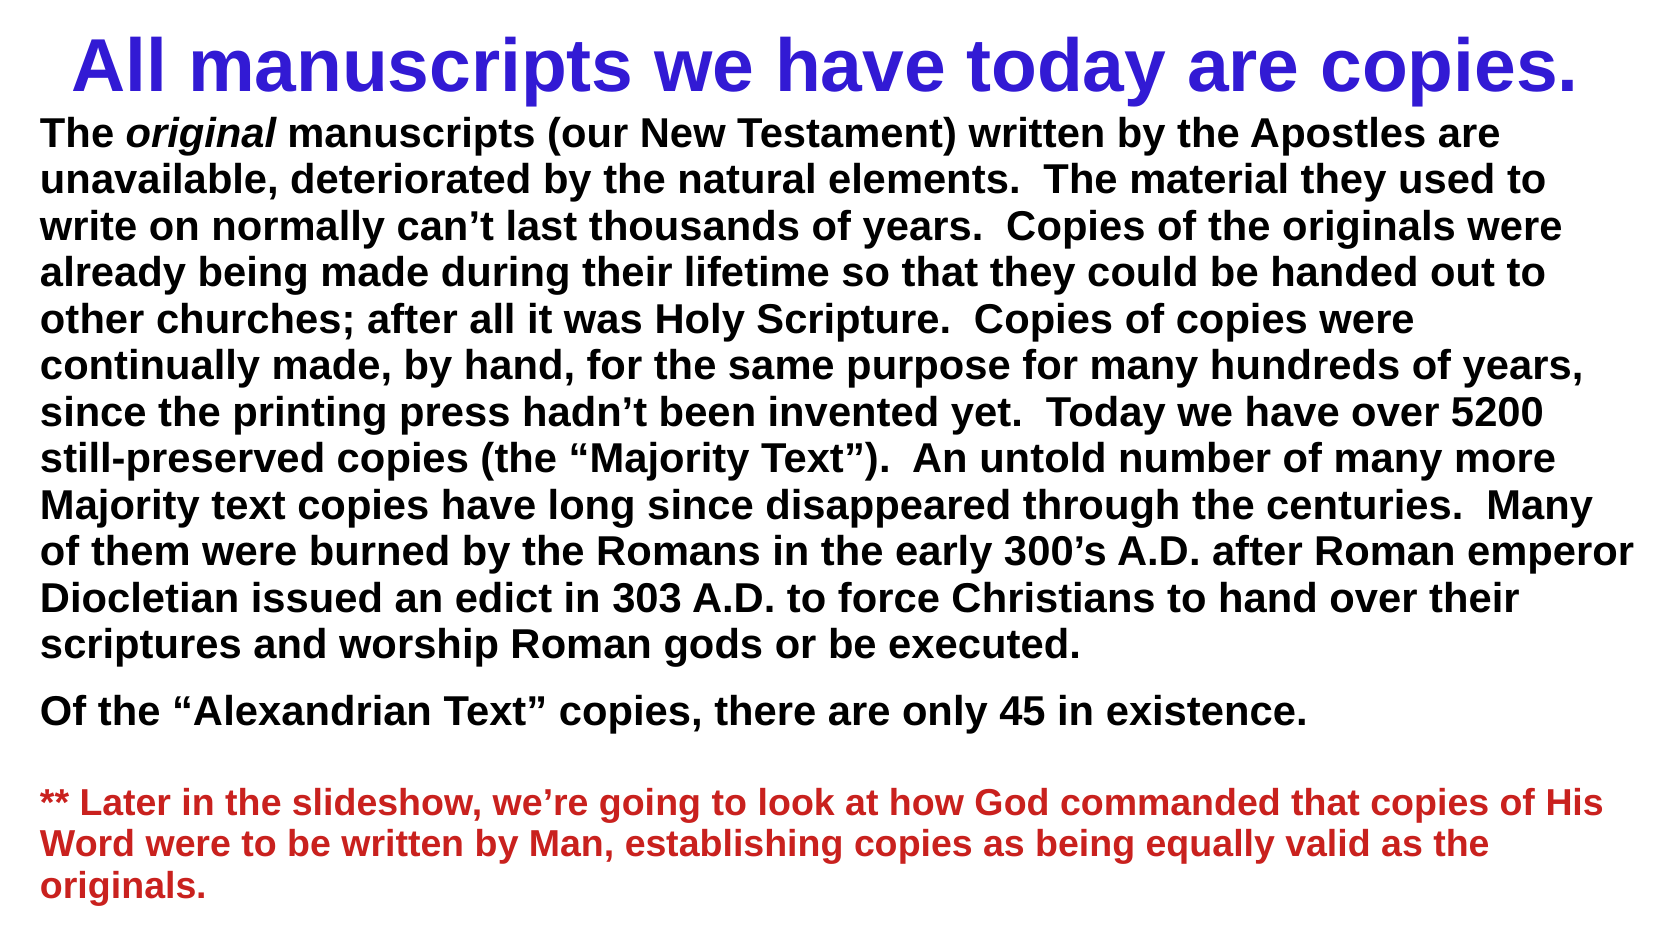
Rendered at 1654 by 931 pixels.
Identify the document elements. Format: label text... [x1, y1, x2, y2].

text_box The original manuscripts (our New Testament) written by the Apostles are unavailable, deteriorated by the natural elements. The material they used to write on normally can’t last thousands of years. Copies of the originals were already being made during their lifetime so that they could be handed out to other churches; after all it was Holy Scripture. Copies of copies were continually made, by hand, for the same purpose for many hundreds of years, since the printing press hadn’t been invented yet. Today we have over 5200 still-preserved copies (the “Majority Text”). An untold number of many more Majority text copies have long since disappeared through the centuries. Many of them were burned by the Romans in the early 300’s A.D. after Roman emperor Diocletian issued an edict in 303 A.D. to force Christians to hand over their scriptures and worship Roman gods or be executed. Of the “Alexandrian Text” copies, there are only 45 in existence. ** Later in the slideshow, we’re going to look at how God commanded that copies of His Word were to be written by Man, establishing copies as being equally valid as the originals. [25, 102, 1652, 915]
text_box All manuscripts we have today are copies. [15, 15, 1648, 115]
